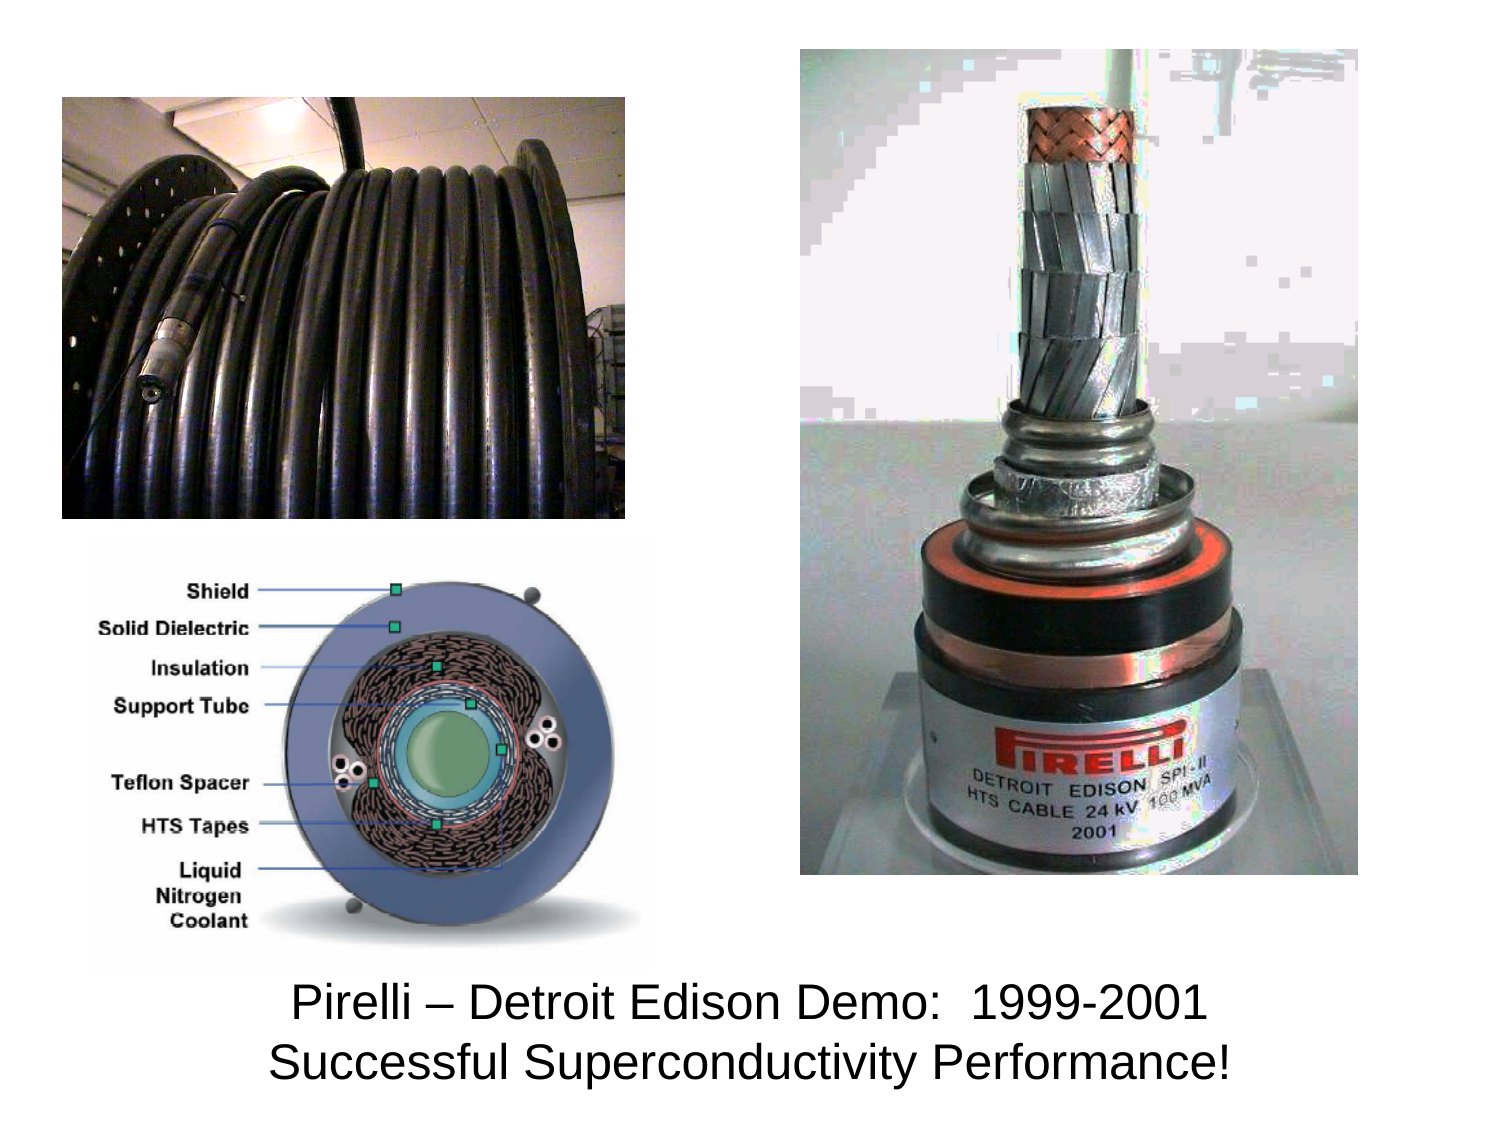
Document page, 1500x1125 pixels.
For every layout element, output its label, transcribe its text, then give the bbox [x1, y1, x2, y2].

picture [62, 97, 625, 520]
picture [800, 49, 1358, 876]
picture [87, 537, 651, 973]
text_box Pirelli – Detroit Edison Demo: 1999-2001 Successful Superconductivity Performance! [112, 961, 1388, 1098]
